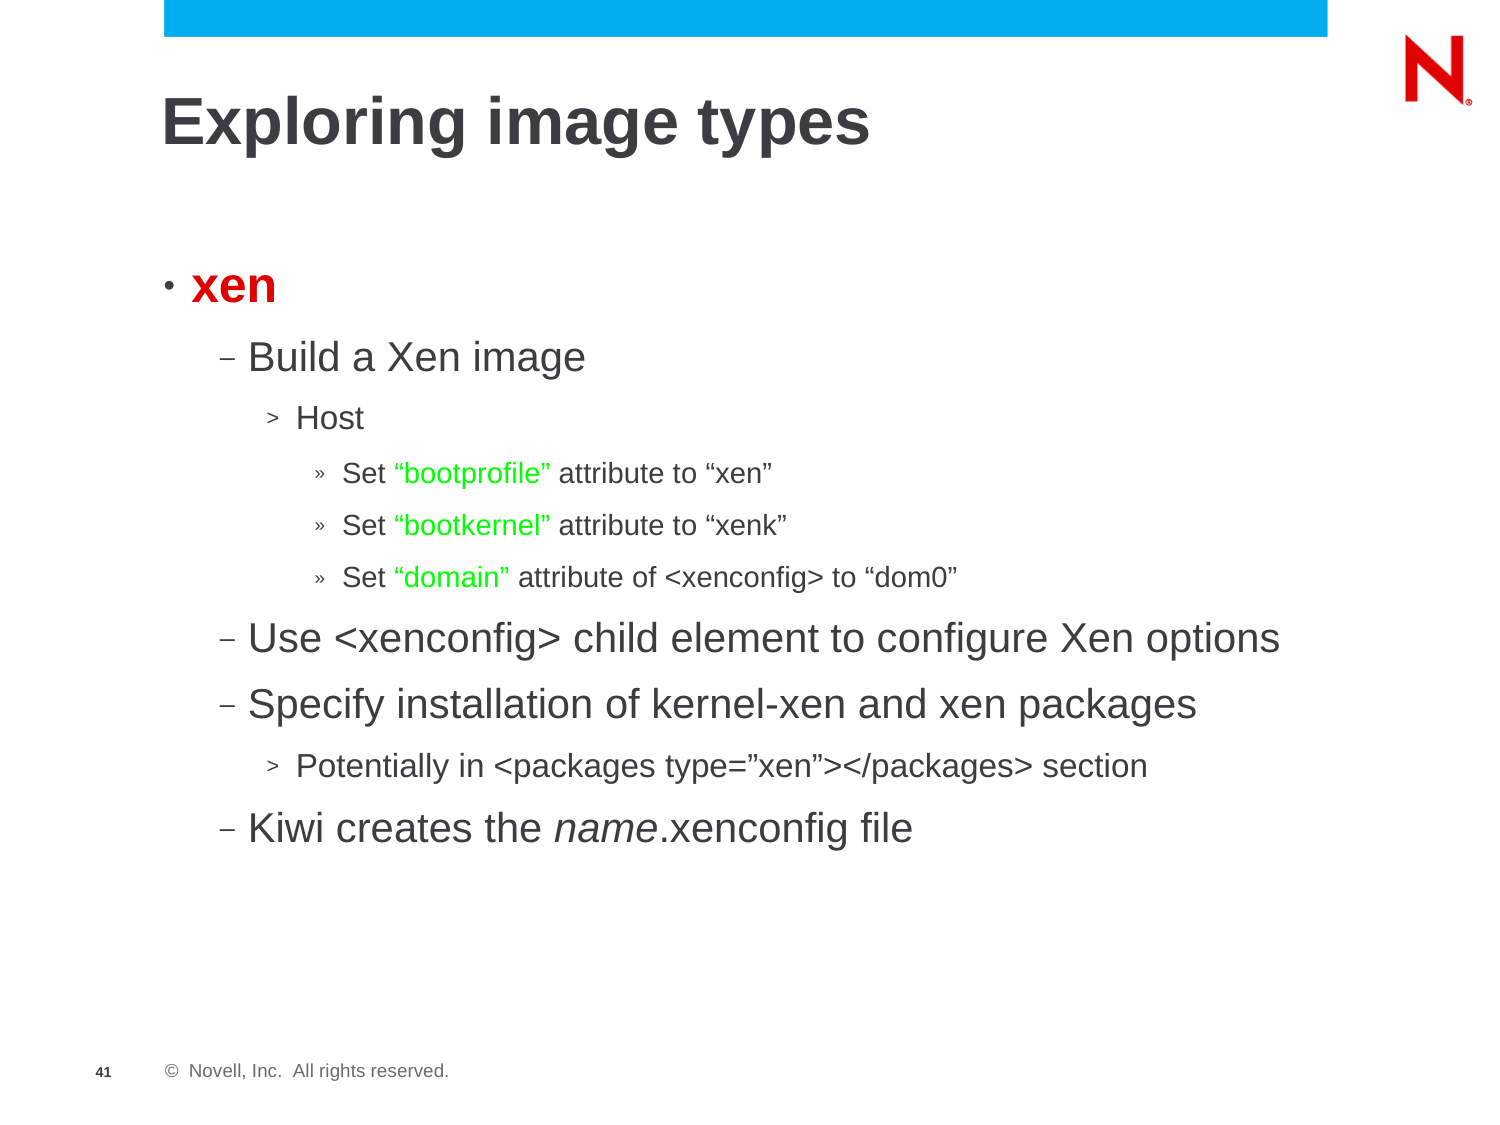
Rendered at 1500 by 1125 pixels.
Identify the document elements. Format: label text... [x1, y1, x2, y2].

title Exploring image types [161, 41, 1383, 205]
list xen Build a Xen image Host Set “bootprofile” attribute to “xen” Set “bootkernel” attribute to “xenk” Set “domain” attribute of <xenconfig> to “dom0” Use <xenconfig> child element to configure Xen options Specify installation of kernel-xen and xen packages Potentially in <packages type=”xen”></packages> section Kiwi creates the name.xenconfig file [163, 254, 1404, 986]
picture [1403, 32, 1473, 107]
